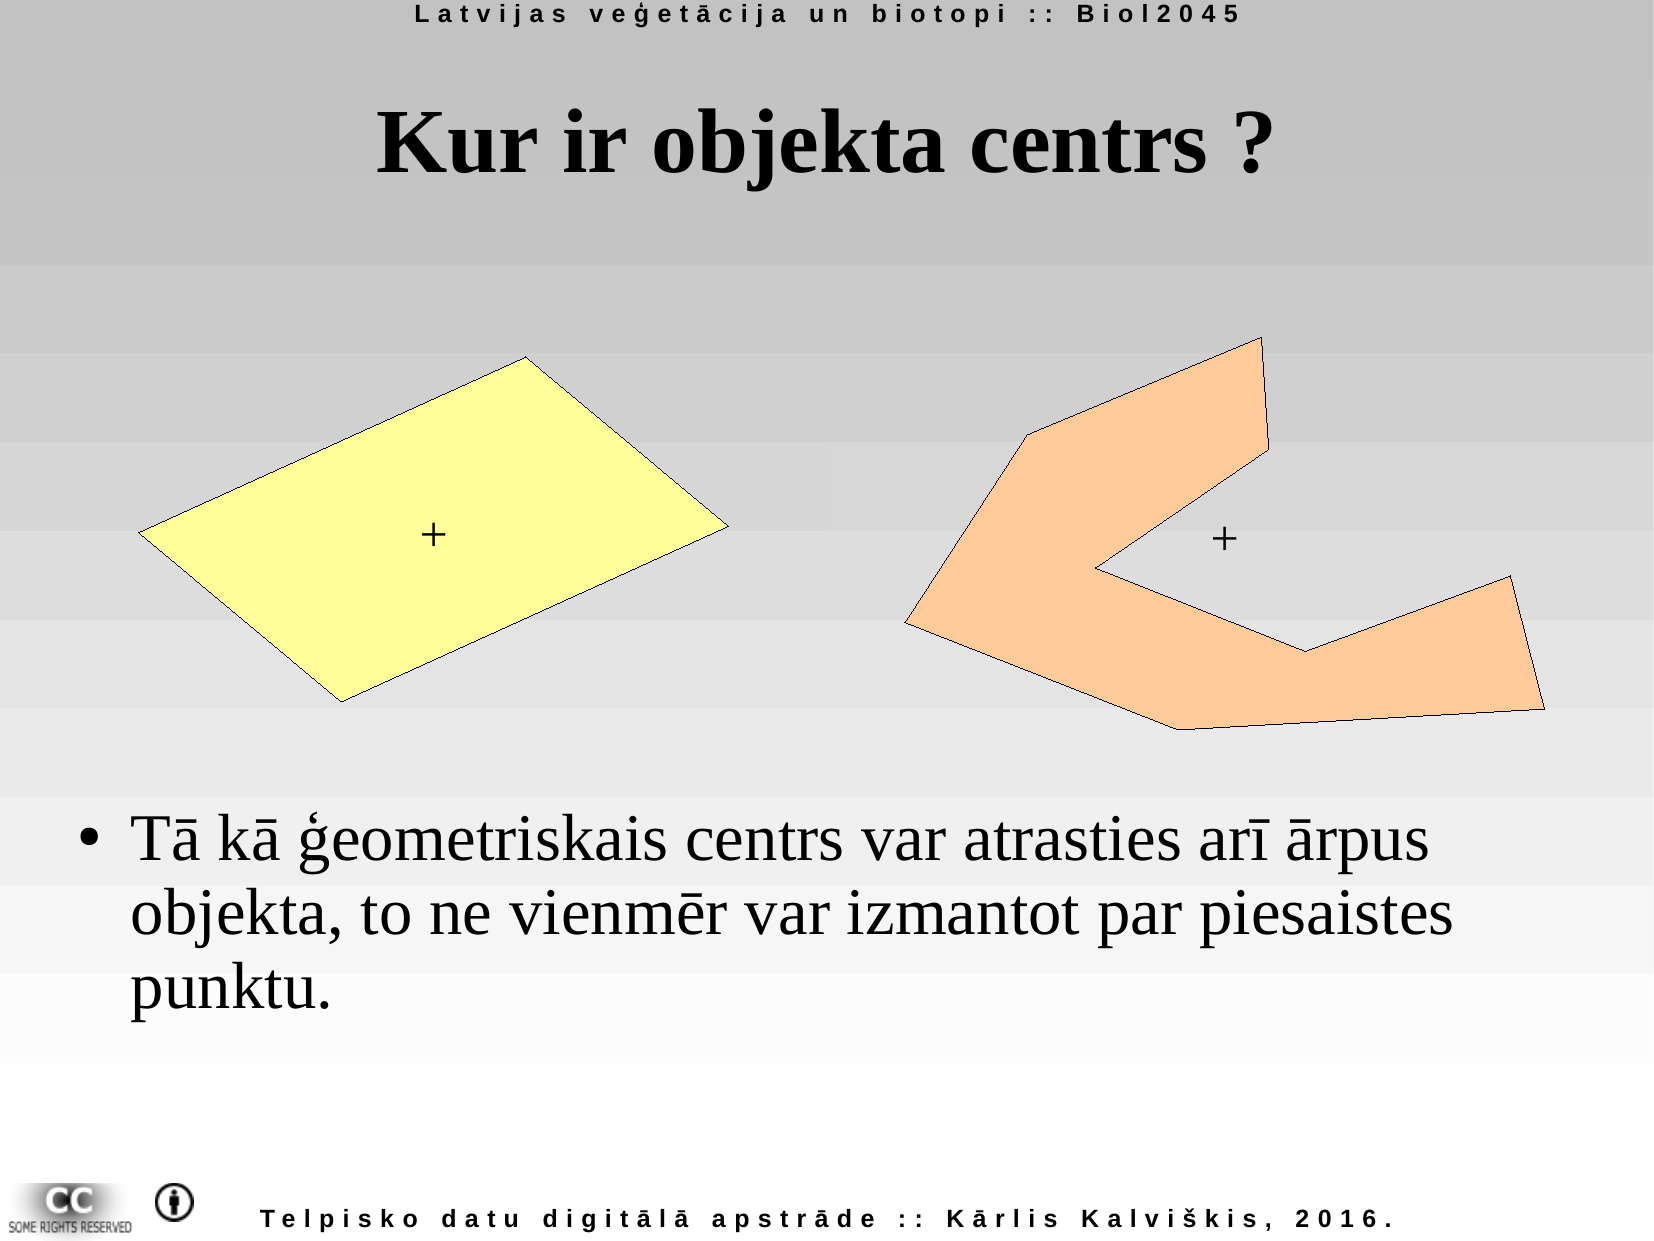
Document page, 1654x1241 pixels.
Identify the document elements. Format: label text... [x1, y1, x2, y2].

text_box + [1210, 511, 1239, 610]
text_box [138, 356, 729, 702]
picture [0, 0, 1654, 1241]
text_box + [419, 506, 448, 606]
list Tā kā ģeometriskais centrs var atrasties arī ārpus objekta, to ne vienmēr var izmantot par piesaistes punktu. [59, 800, 1596, 1052]
text_box [904, 337, 1545, 730]
title Kur ir objekta centrs ? [59, 37, 1596, 246]
